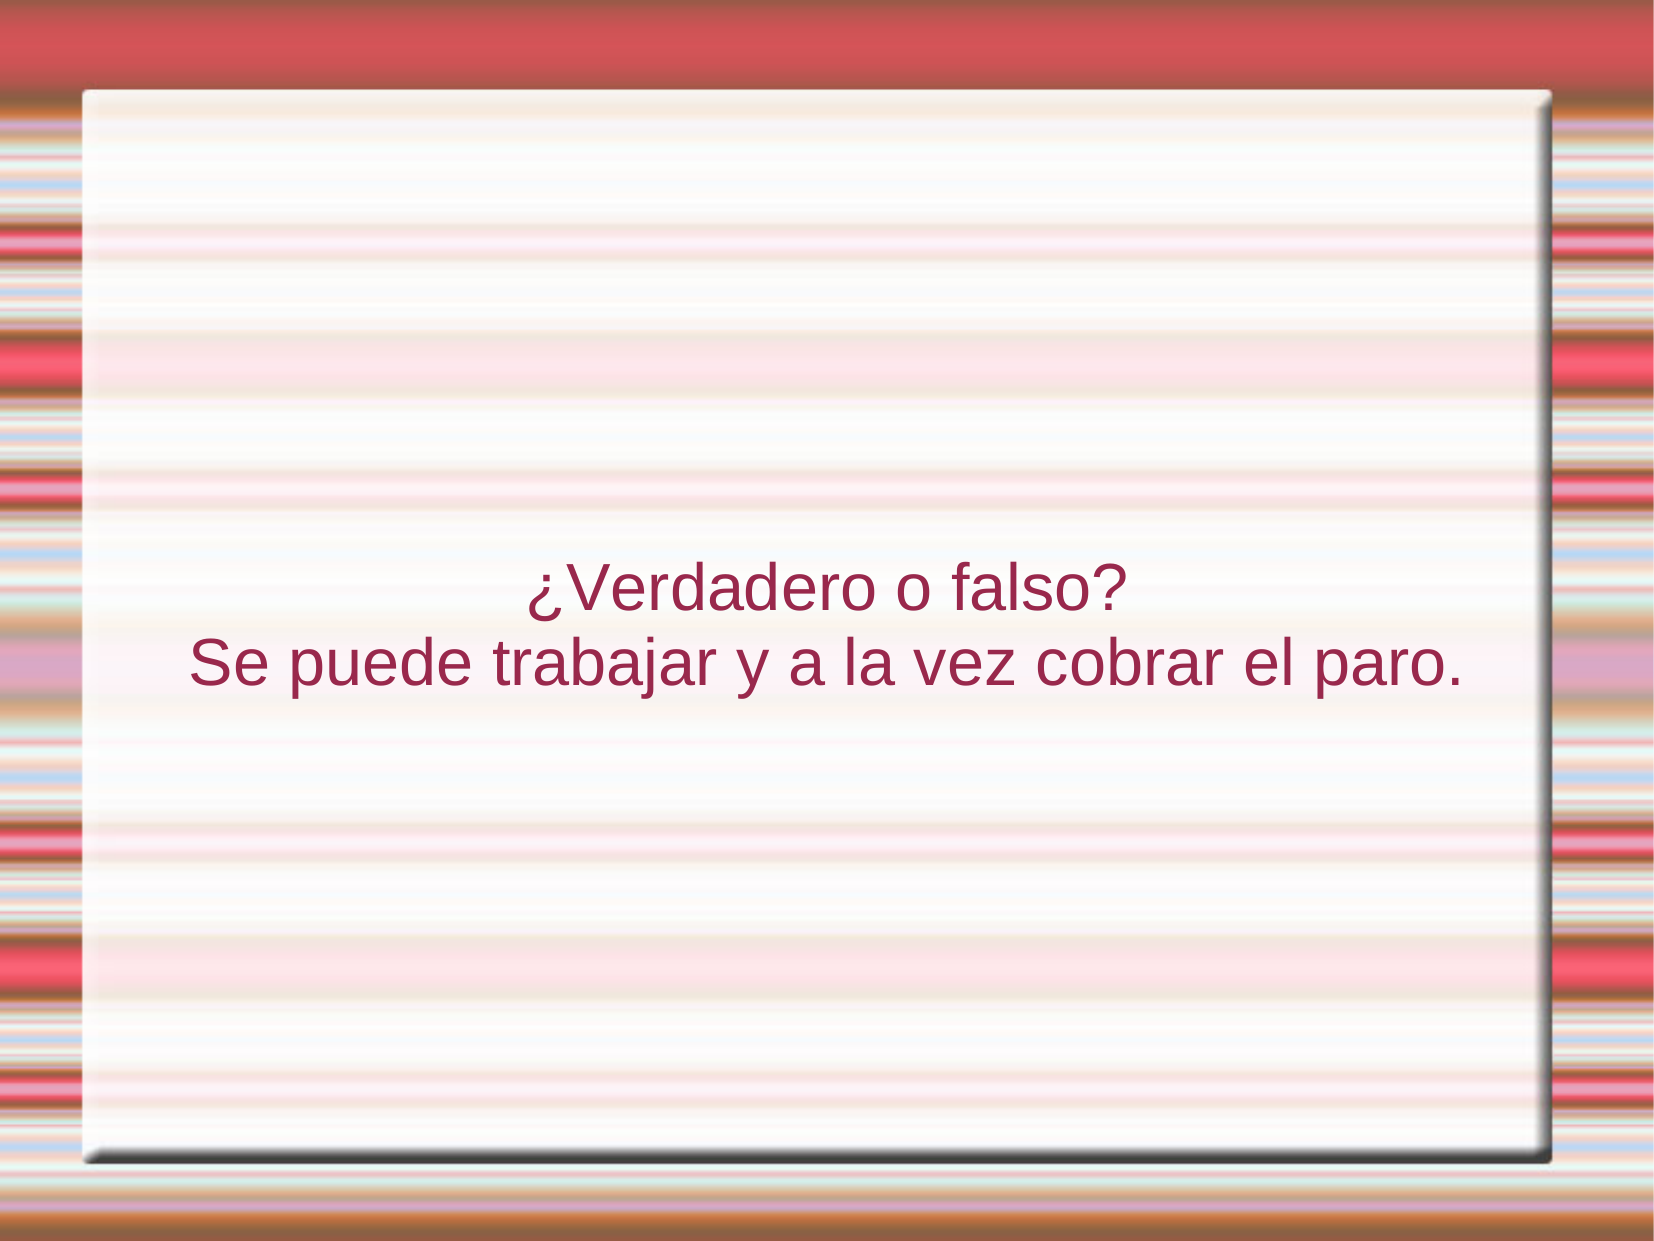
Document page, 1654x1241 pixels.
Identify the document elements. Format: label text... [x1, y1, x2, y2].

text_box ¿Verdadero o falso? Se puede trabajar y a la vez cobrar el paro. [121, 114, 1534, 1133]
picture [0, 0, 1654, 1241]
